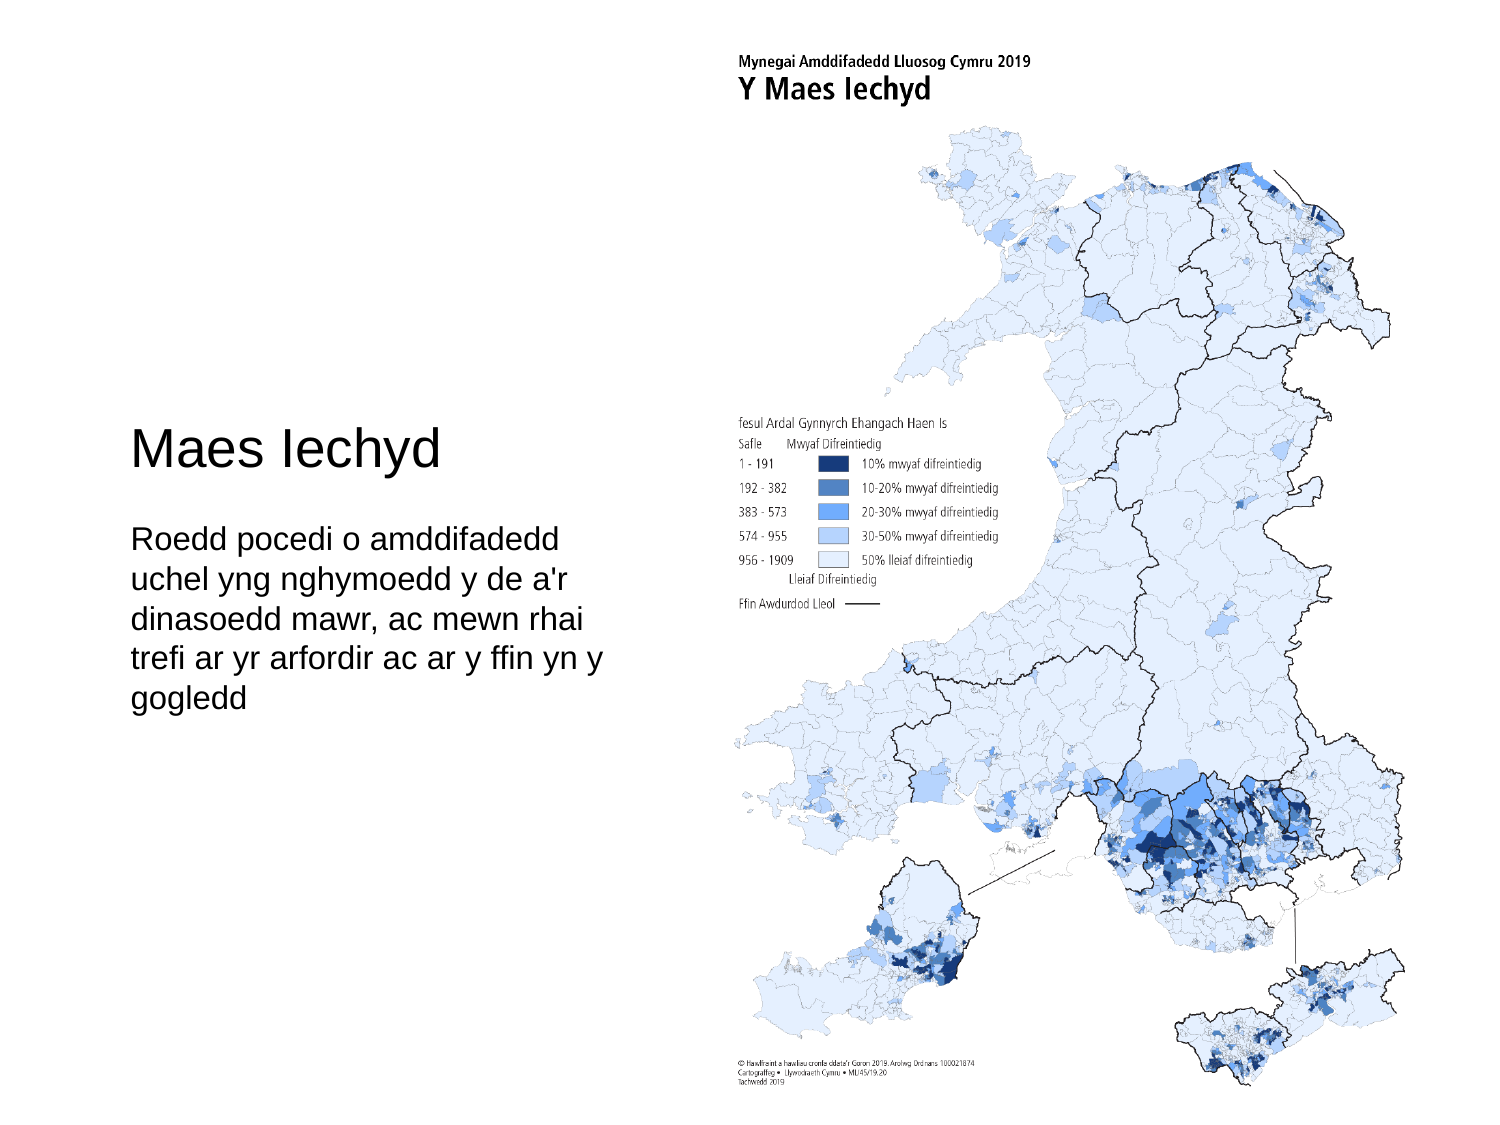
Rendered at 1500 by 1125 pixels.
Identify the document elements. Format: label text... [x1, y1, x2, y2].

title Maes Iechyd Roedd pocedi o amddifadedd uchel yng nghymoedd y de a'r dinasoedd mawr, ac mewn rhai trefi ar yr arfordir ac ar y ffin yn y gogledd [104, 403, 632, 725]
picture [654, 0, 1450, 1125]
